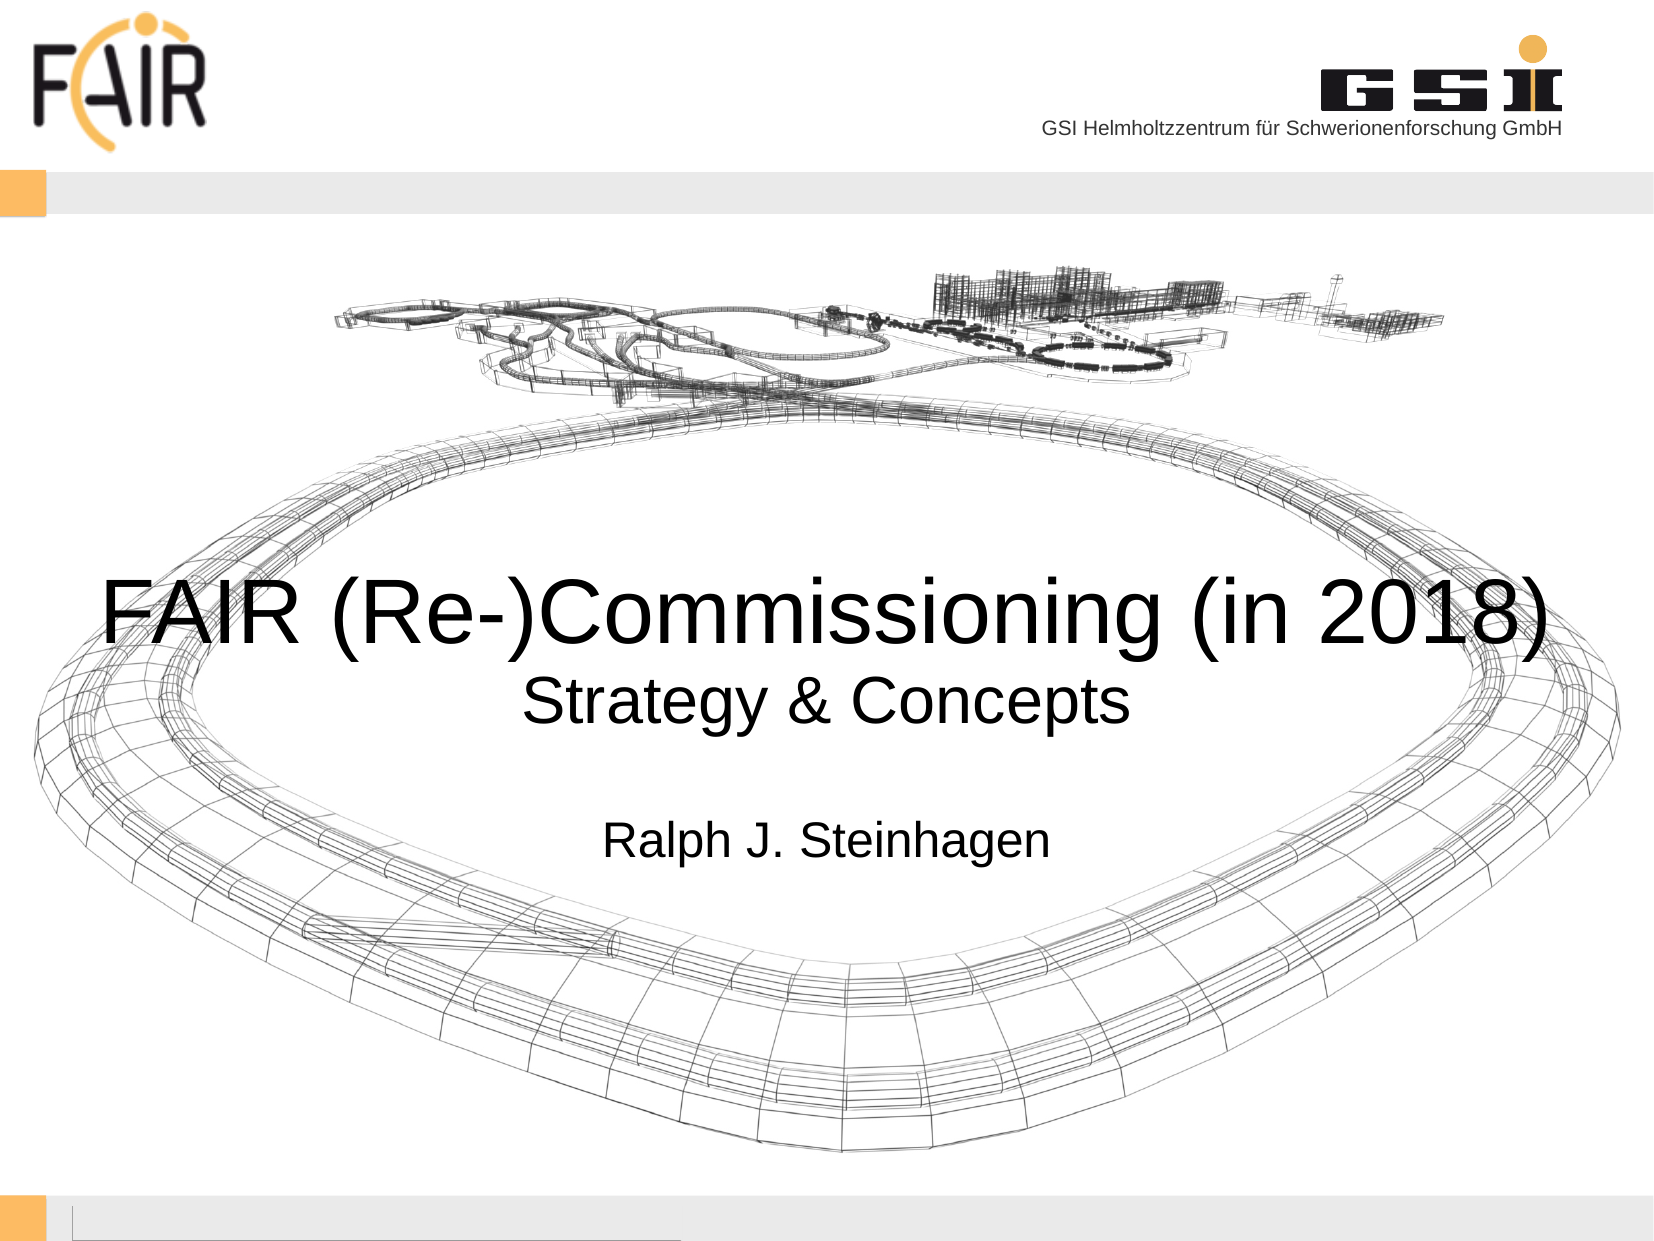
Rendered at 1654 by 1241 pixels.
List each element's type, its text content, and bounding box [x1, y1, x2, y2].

picture [1319, 32, 1564, 114]
picture [19, 256, 1635, 1171]
picture [33, 10, 207, 155]
subtitle FAIR (Re-)Commissioning (in 2018) Strategy & Concepts Ralph J. Steinhagen [82, 268, 1571, 1160]
